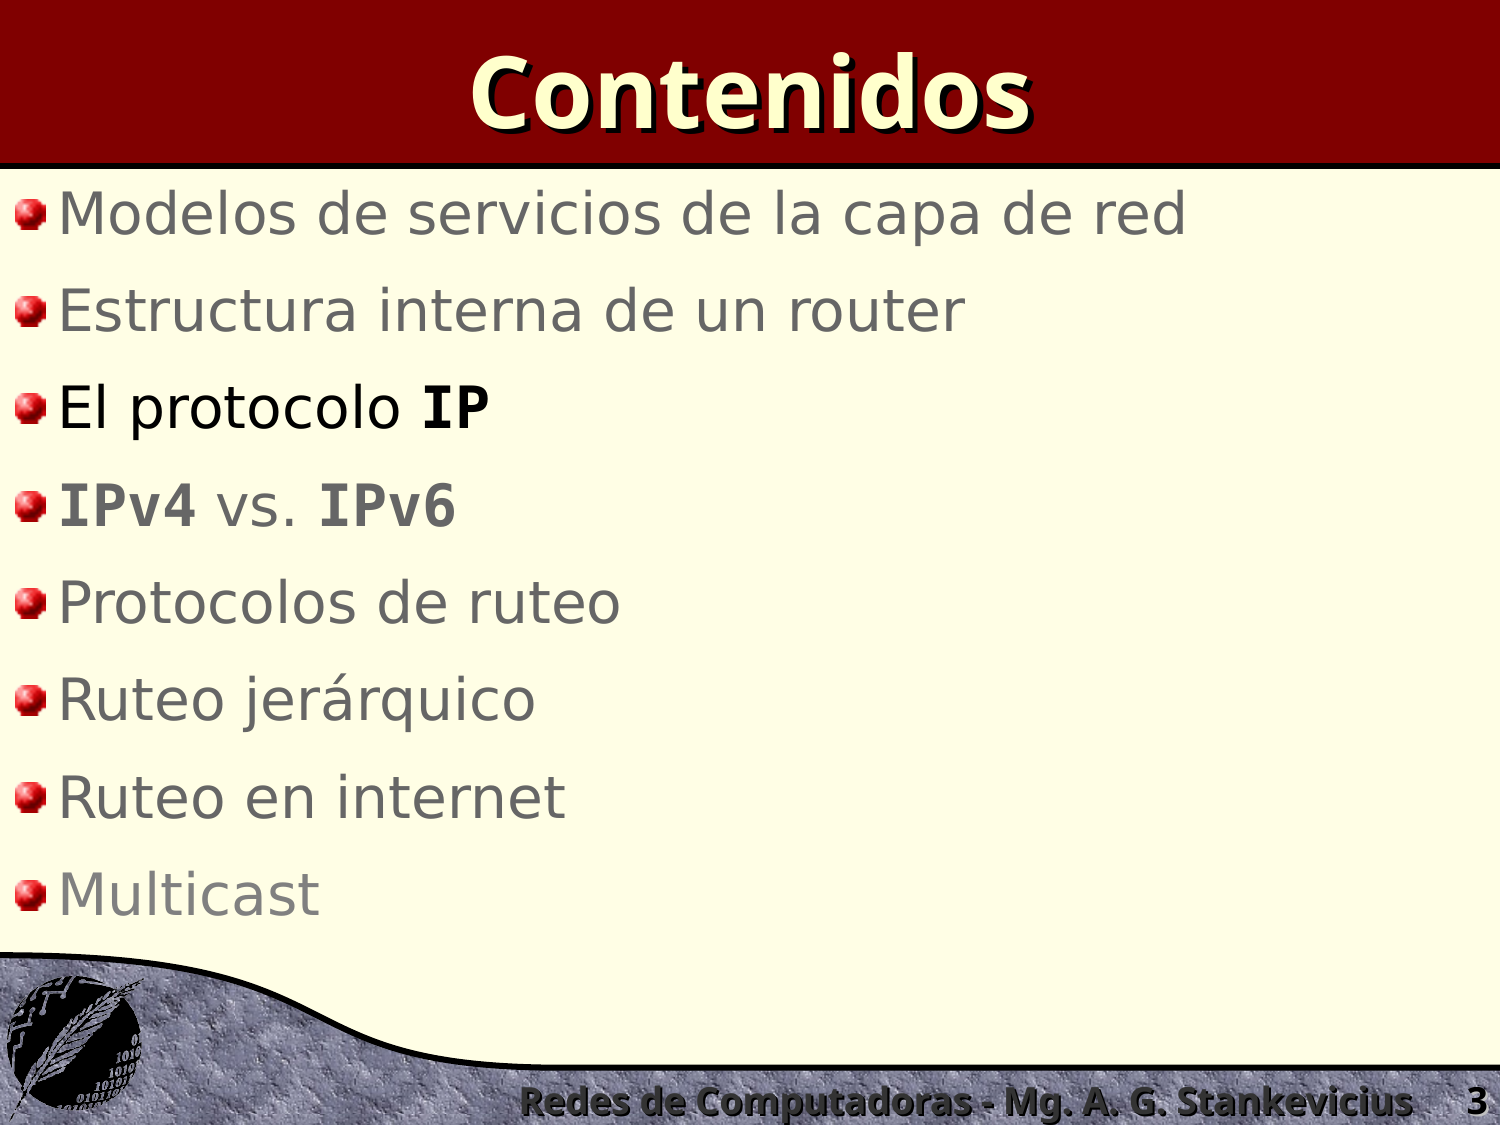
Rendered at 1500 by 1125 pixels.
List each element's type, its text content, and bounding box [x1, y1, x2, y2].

picture [1047, 1100, 1054, 1110]
picture [0, 959, 1500, 1125]
list Modelos de servicios de la capa de red Estructura interna de un router El protocolo IP IPv4 vs. IPv6 Protocolos de ruteo Ruteo jerárquico Ruteo en internet Multicast [0, 180, 1500, 930]
picture [790, 1100, 795, 1110]
title Contenidos [15, 5, 1485, 160]
